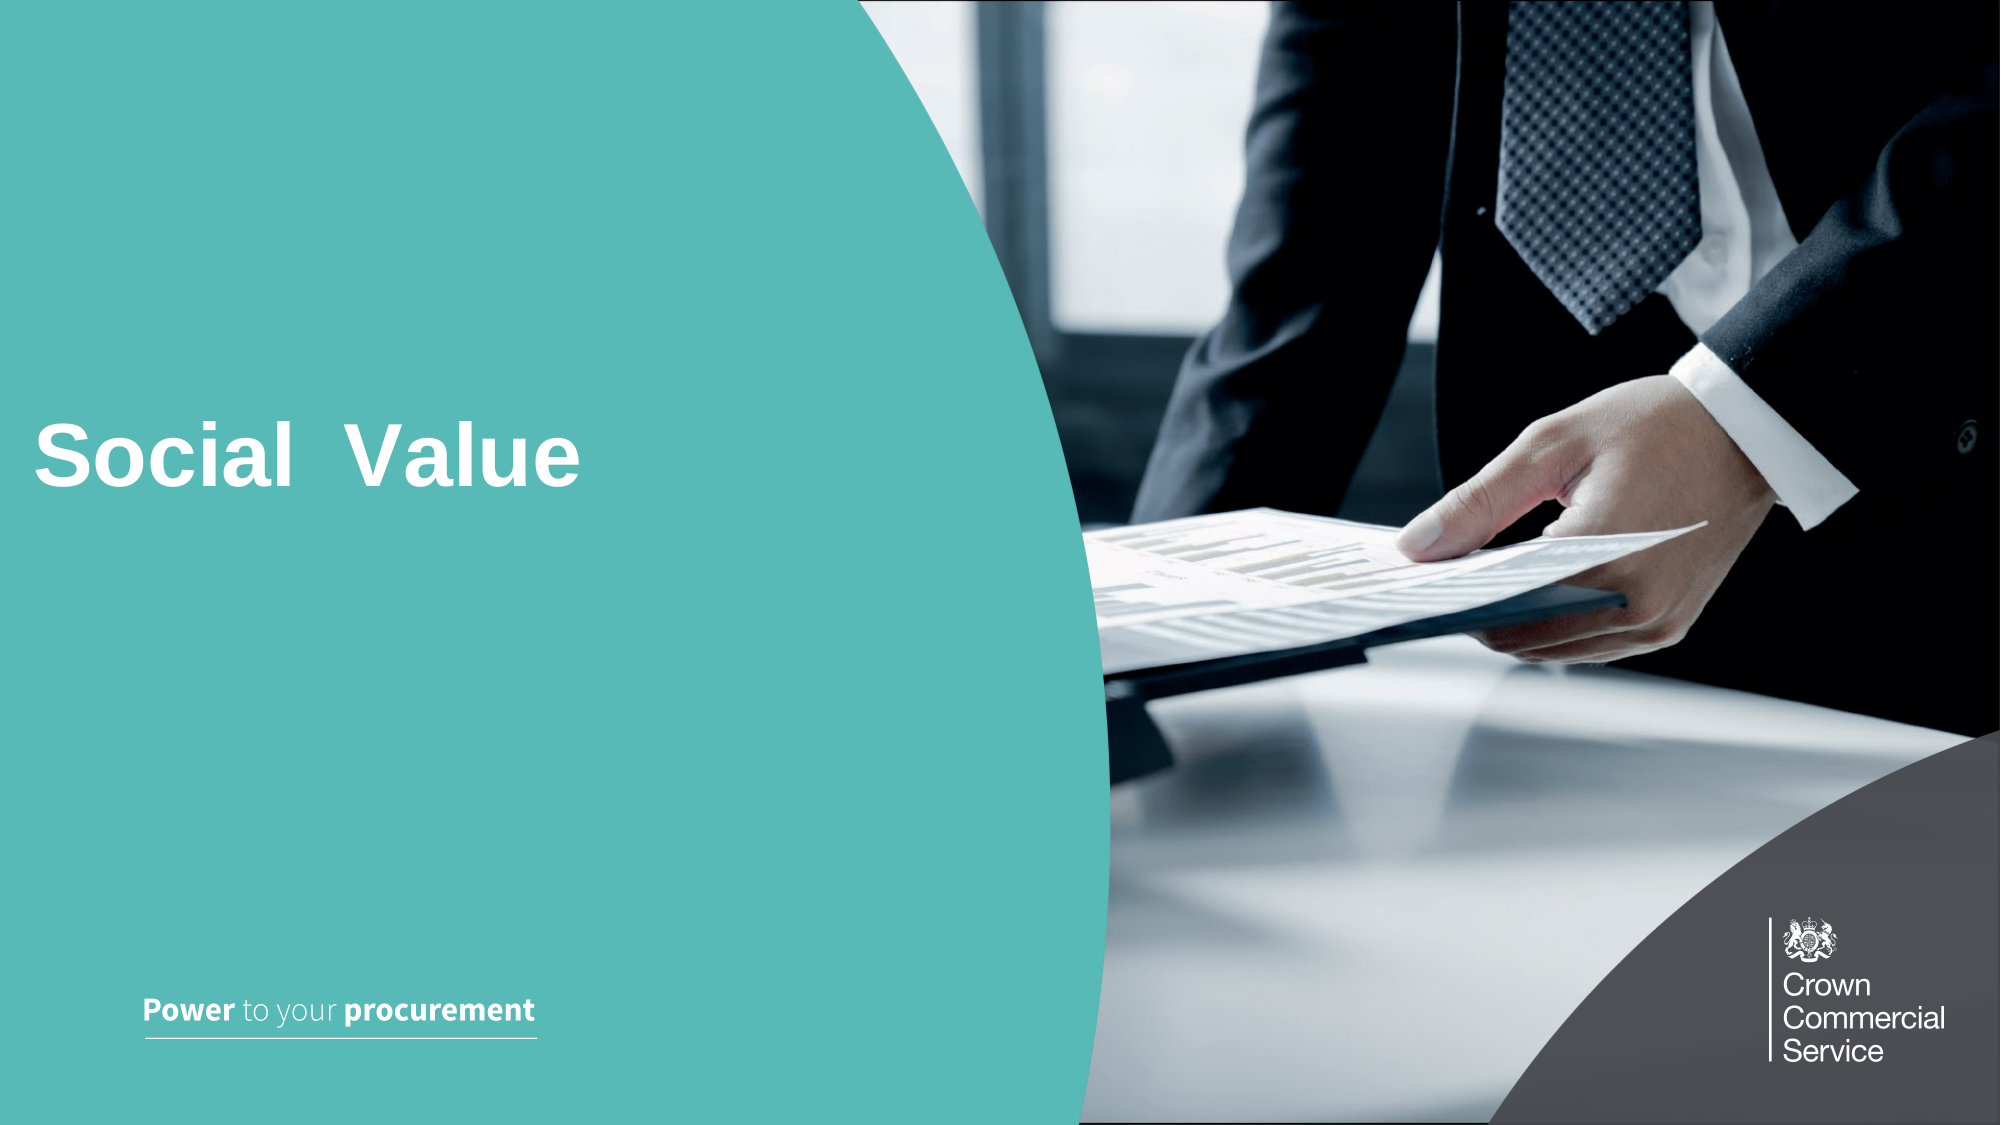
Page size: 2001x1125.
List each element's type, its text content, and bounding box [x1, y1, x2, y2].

title Social Value [31, 288, 1005, 853]
picture [0, 0, 2000, 1125]
